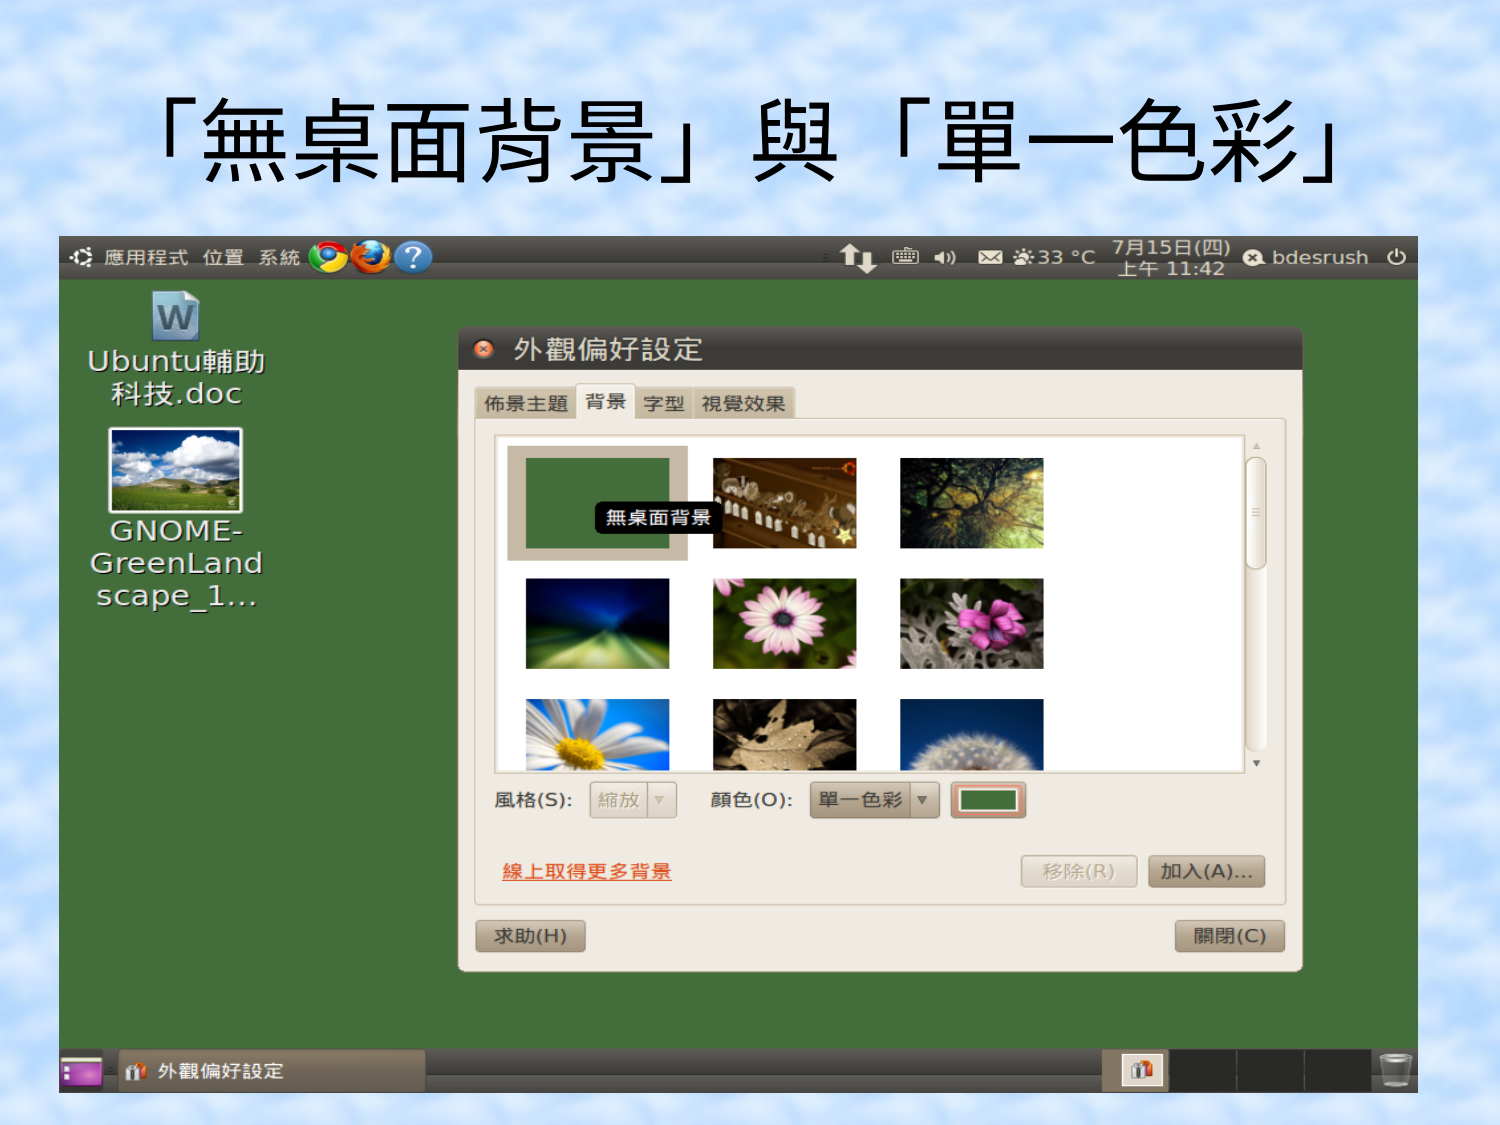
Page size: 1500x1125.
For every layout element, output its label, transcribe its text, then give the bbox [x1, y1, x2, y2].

title 「無桌面背景」與「單一色彩」 [75, 20, 1425, 257]
picture [0, 0, 1500, 1125]
